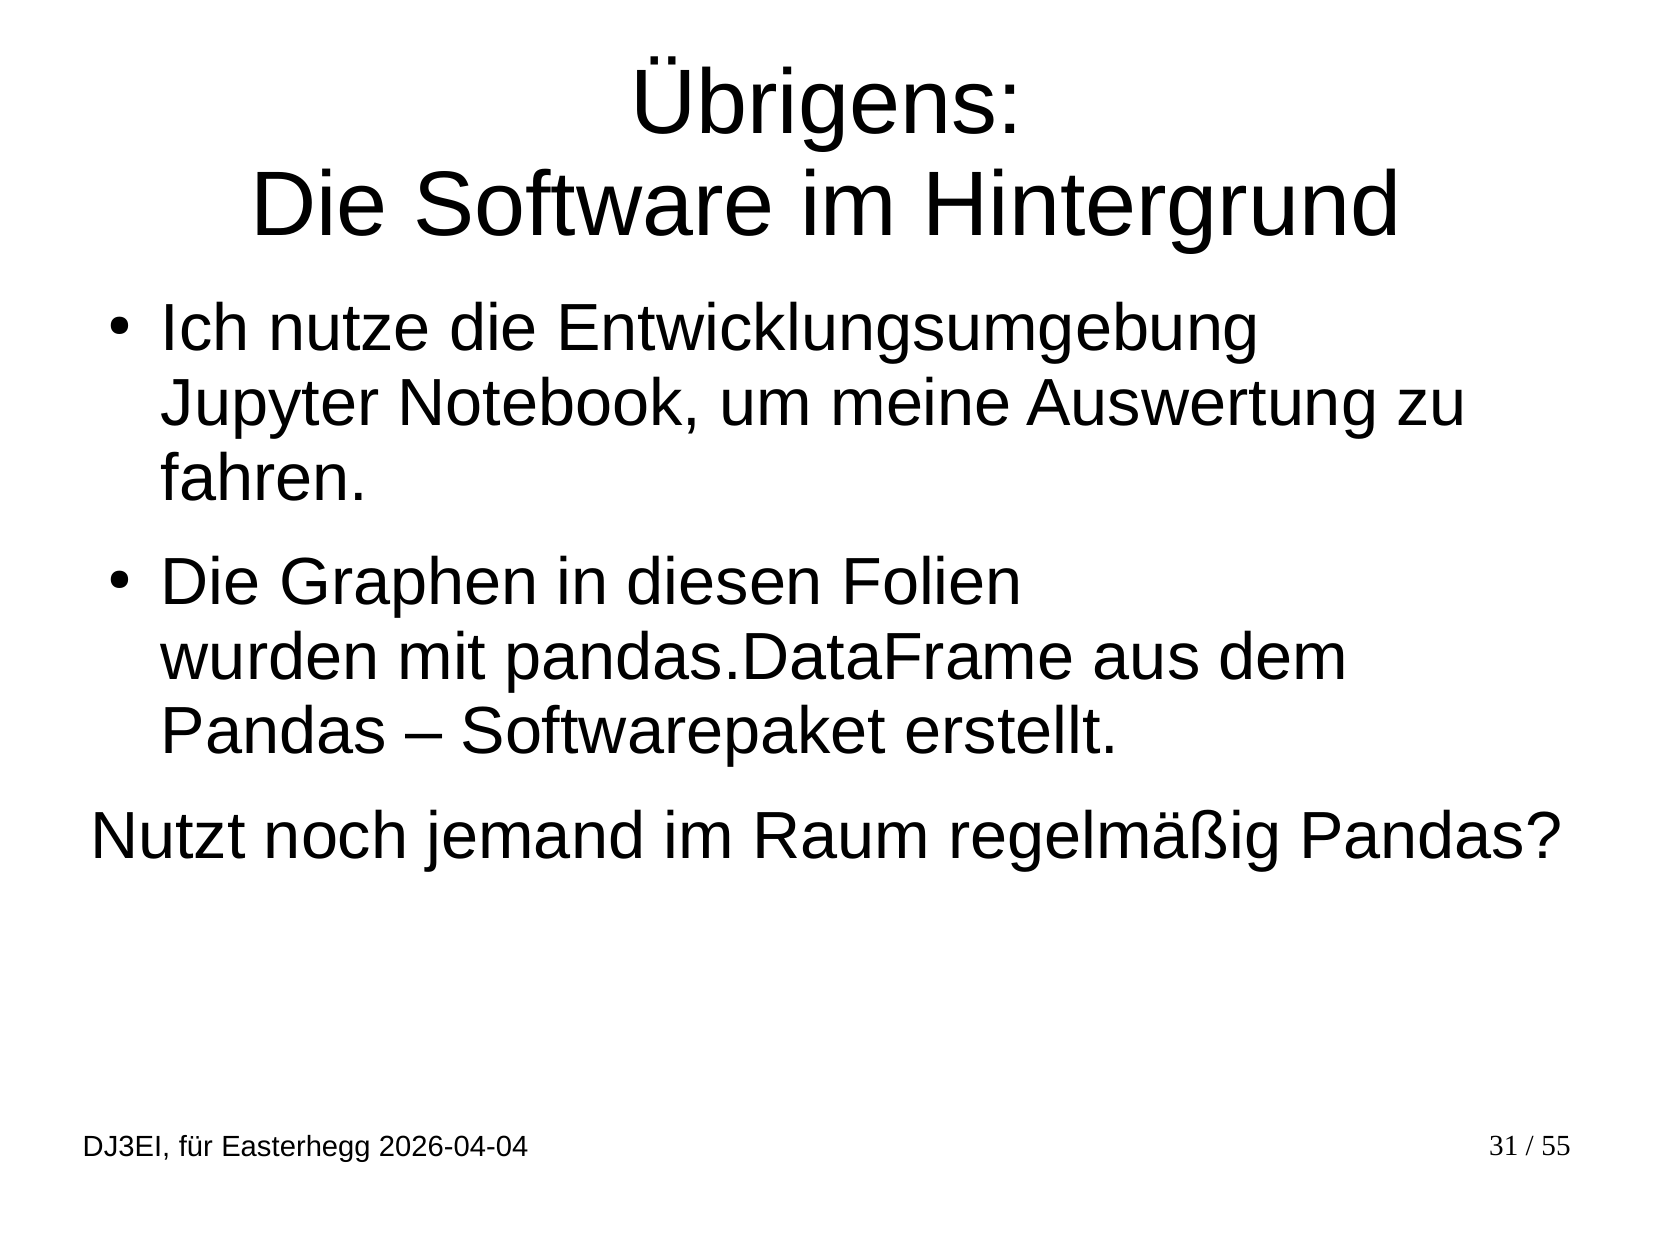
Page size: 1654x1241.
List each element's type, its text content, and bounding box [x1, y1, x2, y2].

title Übrigens: Die Software im Hintergrund [82, 49, 1571, 257]
list Ich nutze die Entwicklungsumgebung Jupyter Notebook, um meine Auswertung zu fahren. Die Graphen in diesen Folien wurden mit pandas.DataFrame aus dem Pandas – Softwarepaket erstellt. Nutzt noch jemand im Raum regelmäßig Pandas? [82, 290, 1571, 961]
